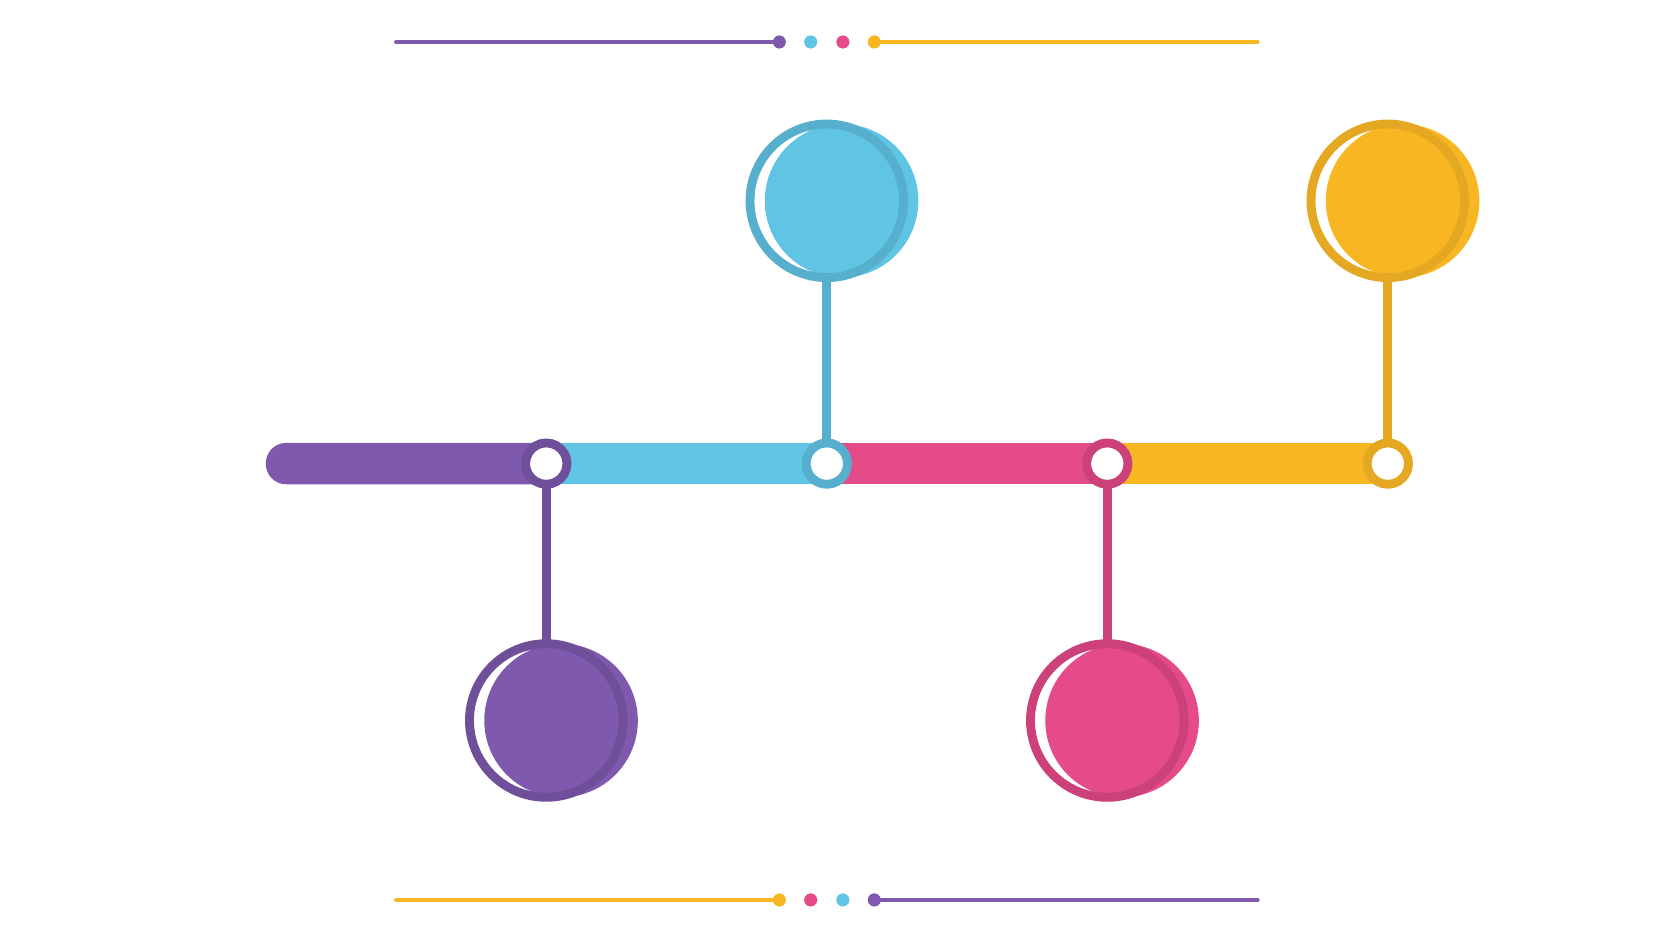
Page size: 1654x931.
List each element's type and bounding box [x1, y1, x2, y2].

text_box [1325, 129, 1460, 273]
text_box [1142, 646, 1199, 795]
text_box [1045, 649, 1179, 792]
text_box [764, 129, 899, 273]
text_box [581, 646, 638, 795]
text_box [484, 649, 618, 792]
text_box [265, 442, 1409, 485]
text_box [1422, 126, 1480, 275]
text_box [861, 126, 919, 275]
